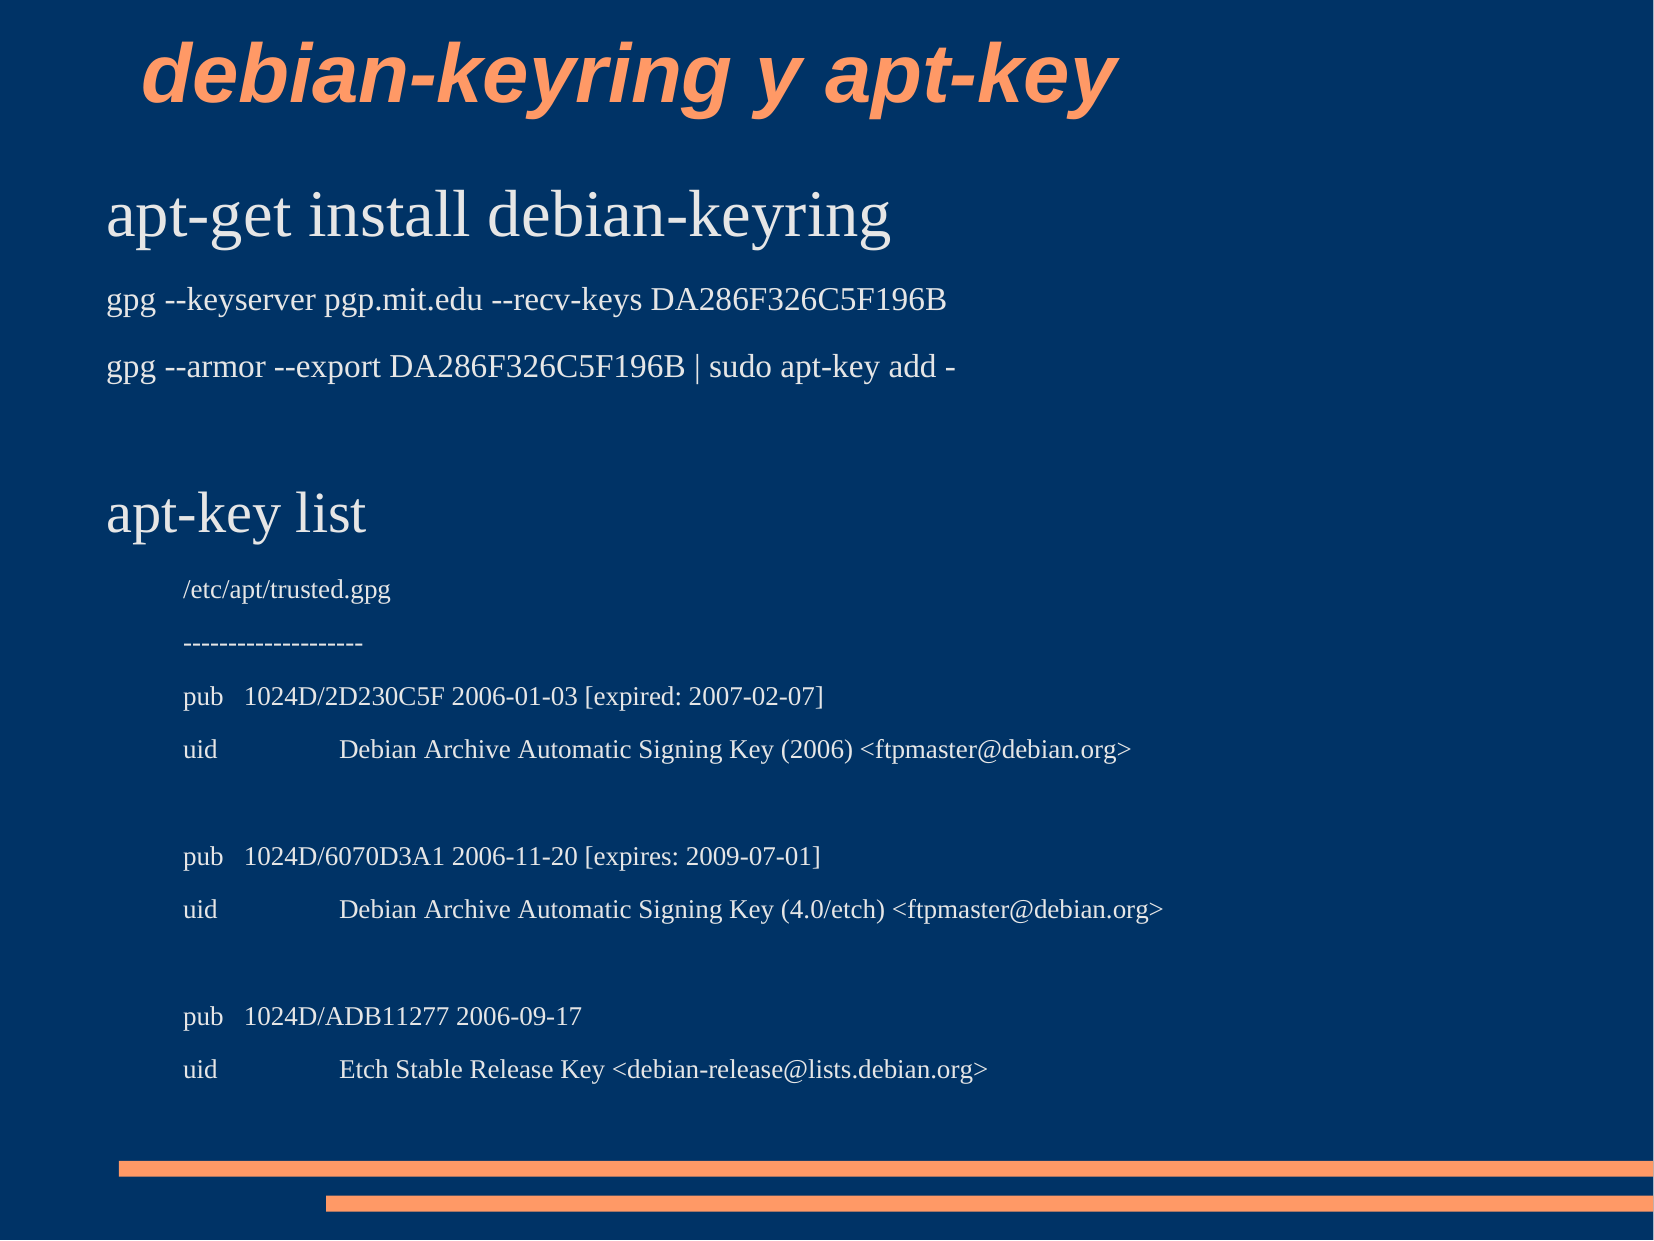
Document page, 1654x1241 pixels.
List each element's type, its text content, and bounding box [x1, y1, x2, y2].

list apt-get install debian-keyring gpg --keyserver pgp.mit.edu --recv-keys DA286F326C5F196B gpg --armor --export DA286F326C5F196B | sudo apt-key add - apt-key list /etc/apt/trusted.gpg -------------------- pub 1024D/2D230C5F 2006-01-03 [expired: 2007-02-07] uid Debian Archive Automatic Signing Key (2006) <ftpmaster@debian.org> pub 1024D/6070D3A1 2006-11-20 [expires: 2009-07-01] uid Debian Archive Automatic Signing Key (4.0/etch) <ftpmaster@debian.org> pub 1024D/ADB11277 2006-09-17 uid Etch Stable Release Key <debian-release@lists.debian.org> [88, 177, 1528, 1111]
title debian-keyring y apt-key [118, 0, 1531, 178]
